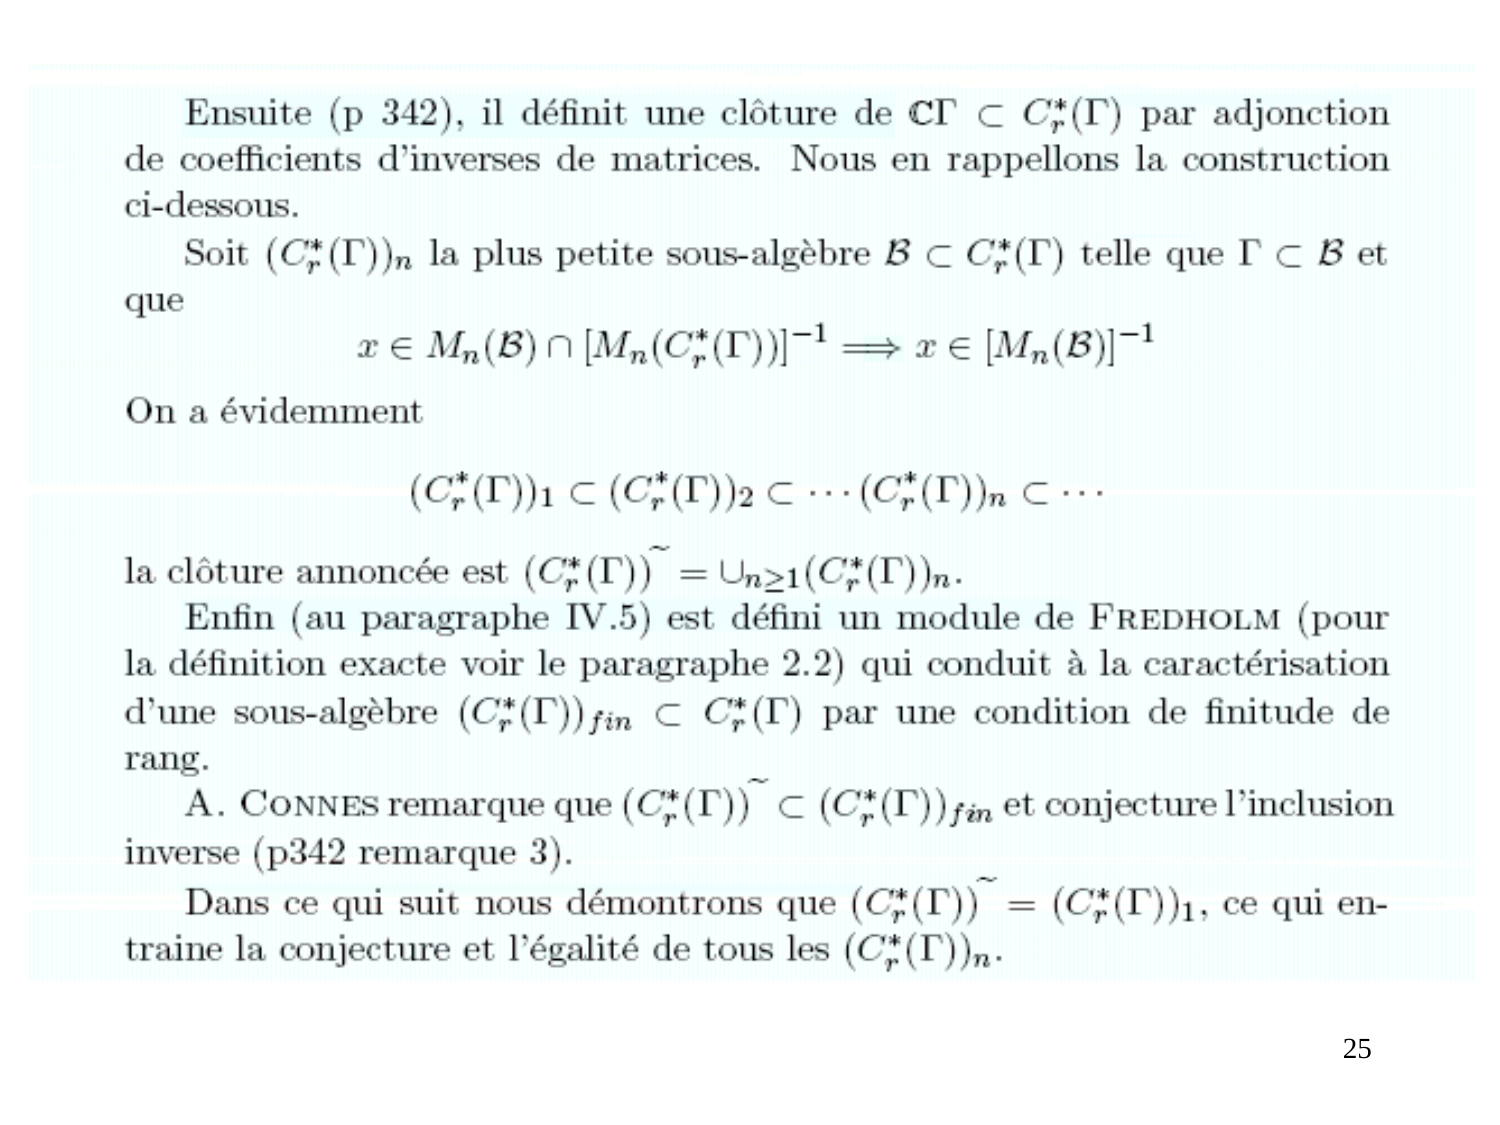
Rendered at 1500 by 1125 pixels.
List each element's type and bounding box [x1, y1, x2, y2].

picture [29, 64, 1477, 981]
